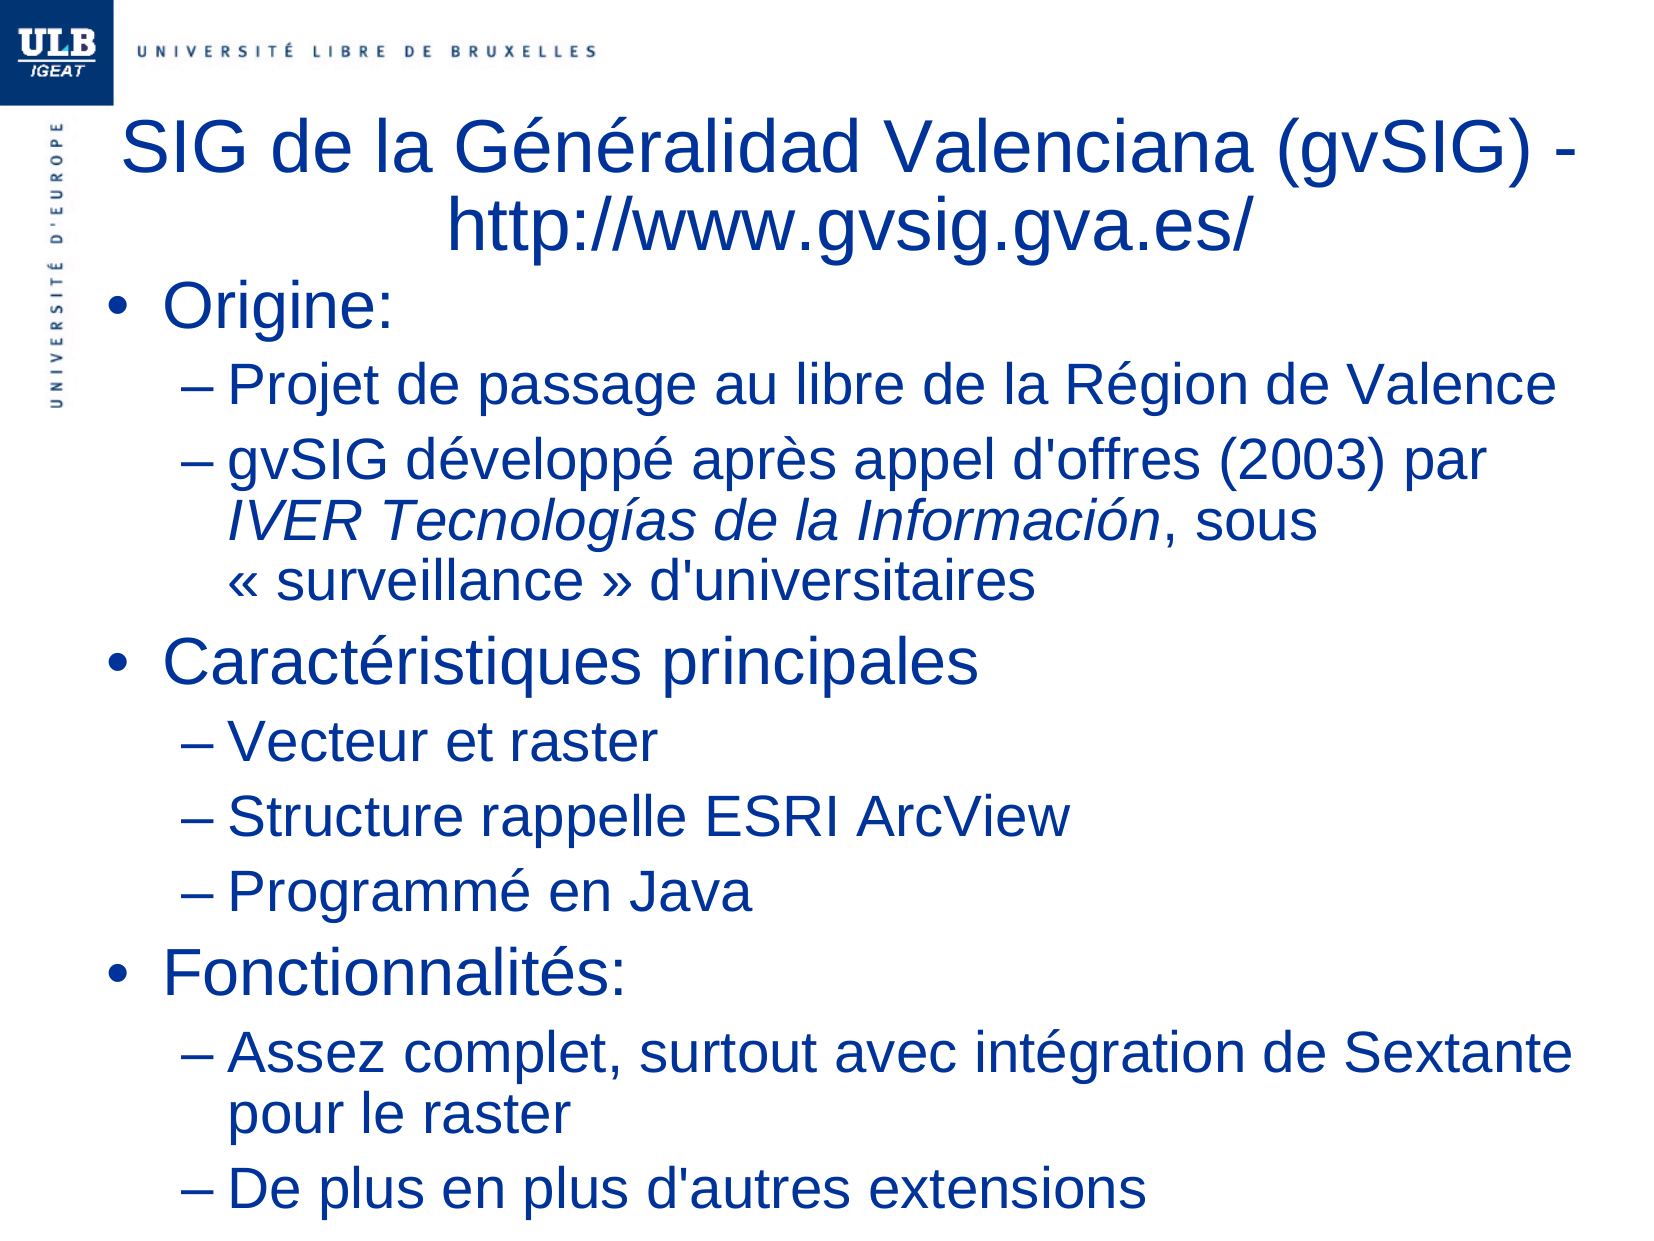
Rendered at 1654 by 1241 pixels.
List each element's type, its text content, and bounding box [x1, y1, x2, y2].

picture [0, 0, 1654, 1241]
title SIG de la Généralidad Valenciana (gvSIG) - http://www.gvsig.gva.es/ [106, 92, 1595, 272]
list Origine: Projet de passage au libre de la Région de Valence gvSIG développé après appel d'offres (2003) par IVER Tecnologías de la Información, sous « surveillance » d'universitaires Caractéristiques principales Vecteur et raster Structure rappelle ESRI ArcView Programmé en Java Fonctionnalités: Assez complet, surtout avec intégration de Sextante pour le raster De plus en plus d'autres extensions [106, 272, 1595, 1228]
